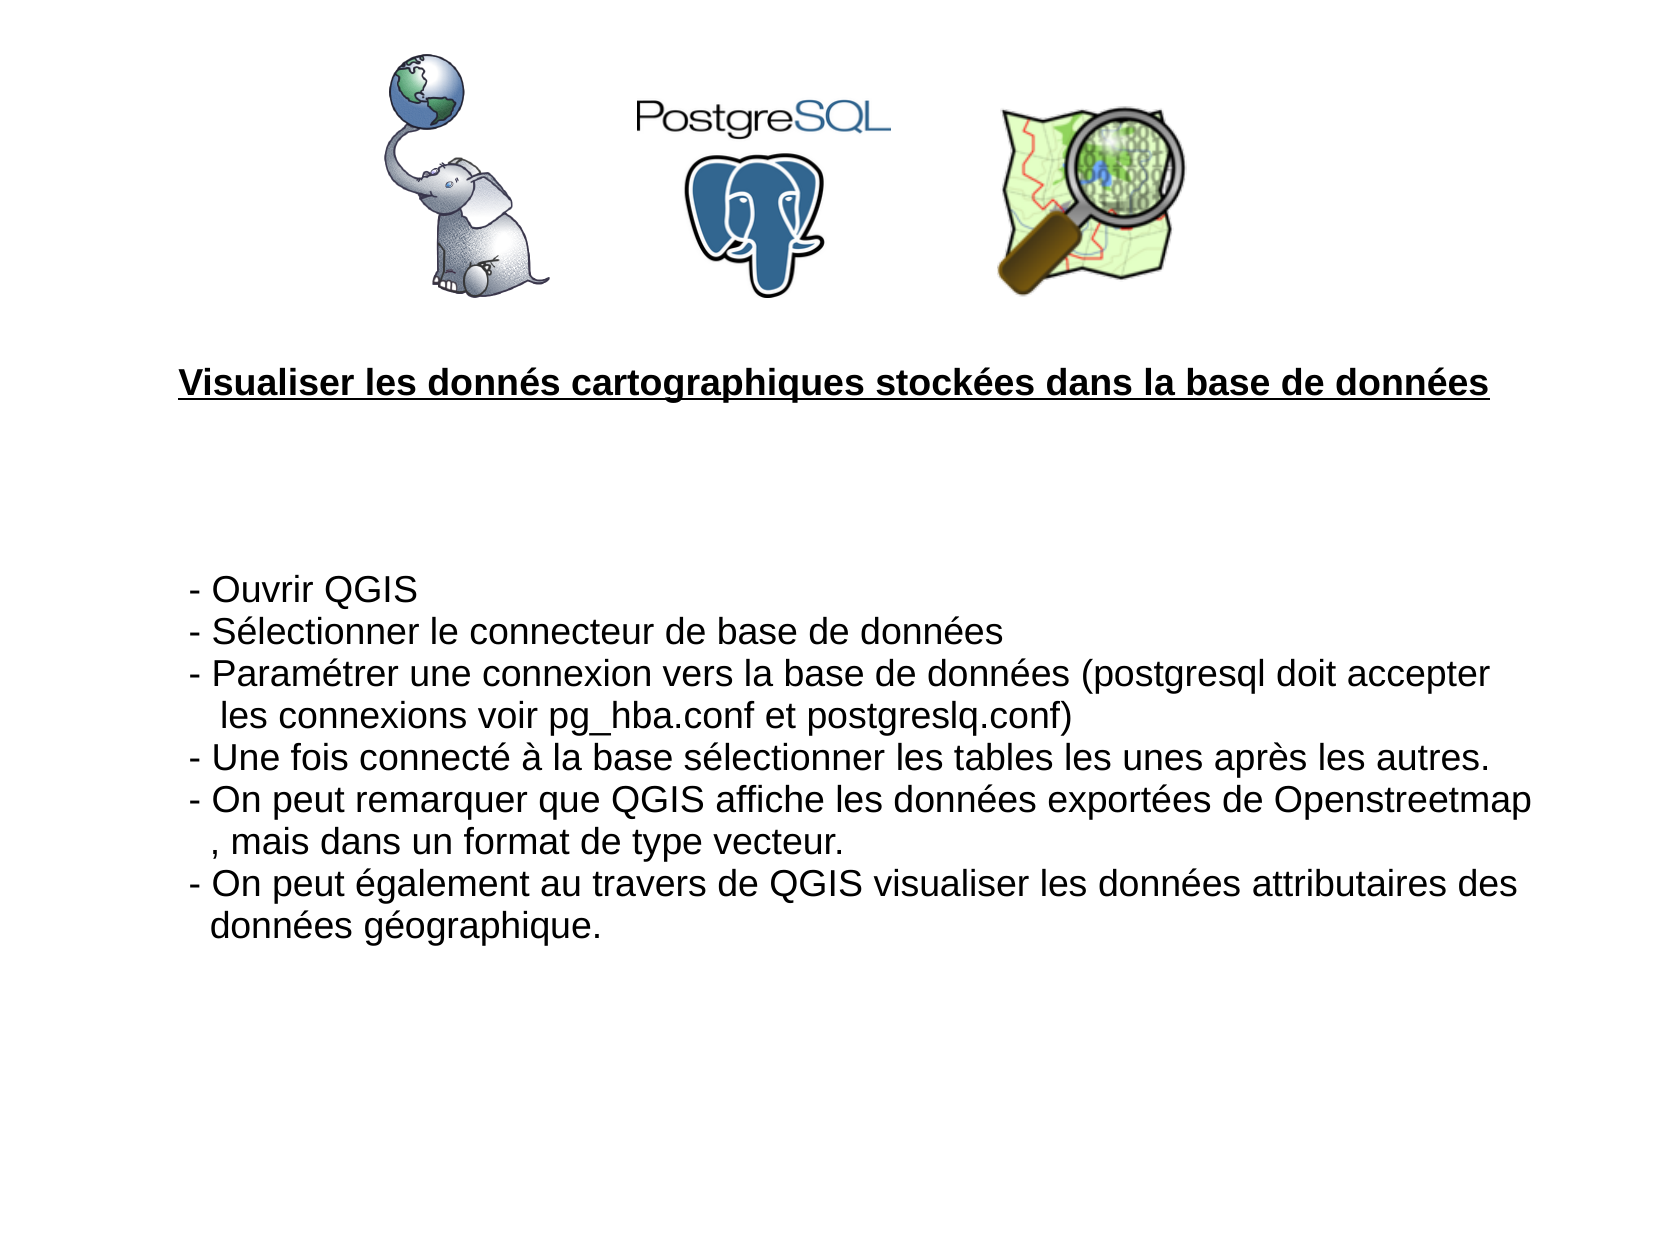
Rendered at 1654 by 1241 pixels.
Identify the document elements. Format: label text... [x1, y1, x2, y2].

picture [637, 96, 891, 298]
picture [962, 102, 1190, 298]
picture [384, 54, 550, 298]
text_box Visualiser les donnés cartographiques stockées dans la base de données [163, 354, 1506, 412]
text_box - Ouvrir QGIS - Sélectionner le connecteur de base de données - Paramétrer une connexion vers la base de données (postgresql doit accepter les connexions voir pg_hba.conf et postgreslq.conf) - Une fois connecté à la base sélectionner les tables les unes après les autres. - On peut remarquer que QGIS affiche les données exportées de Openstreetmap , mais dans un format de type vecteur. - On peut également au travers de QGIS visualiser les données attributaires des données géographique. [174, 561, 1548, 954]
